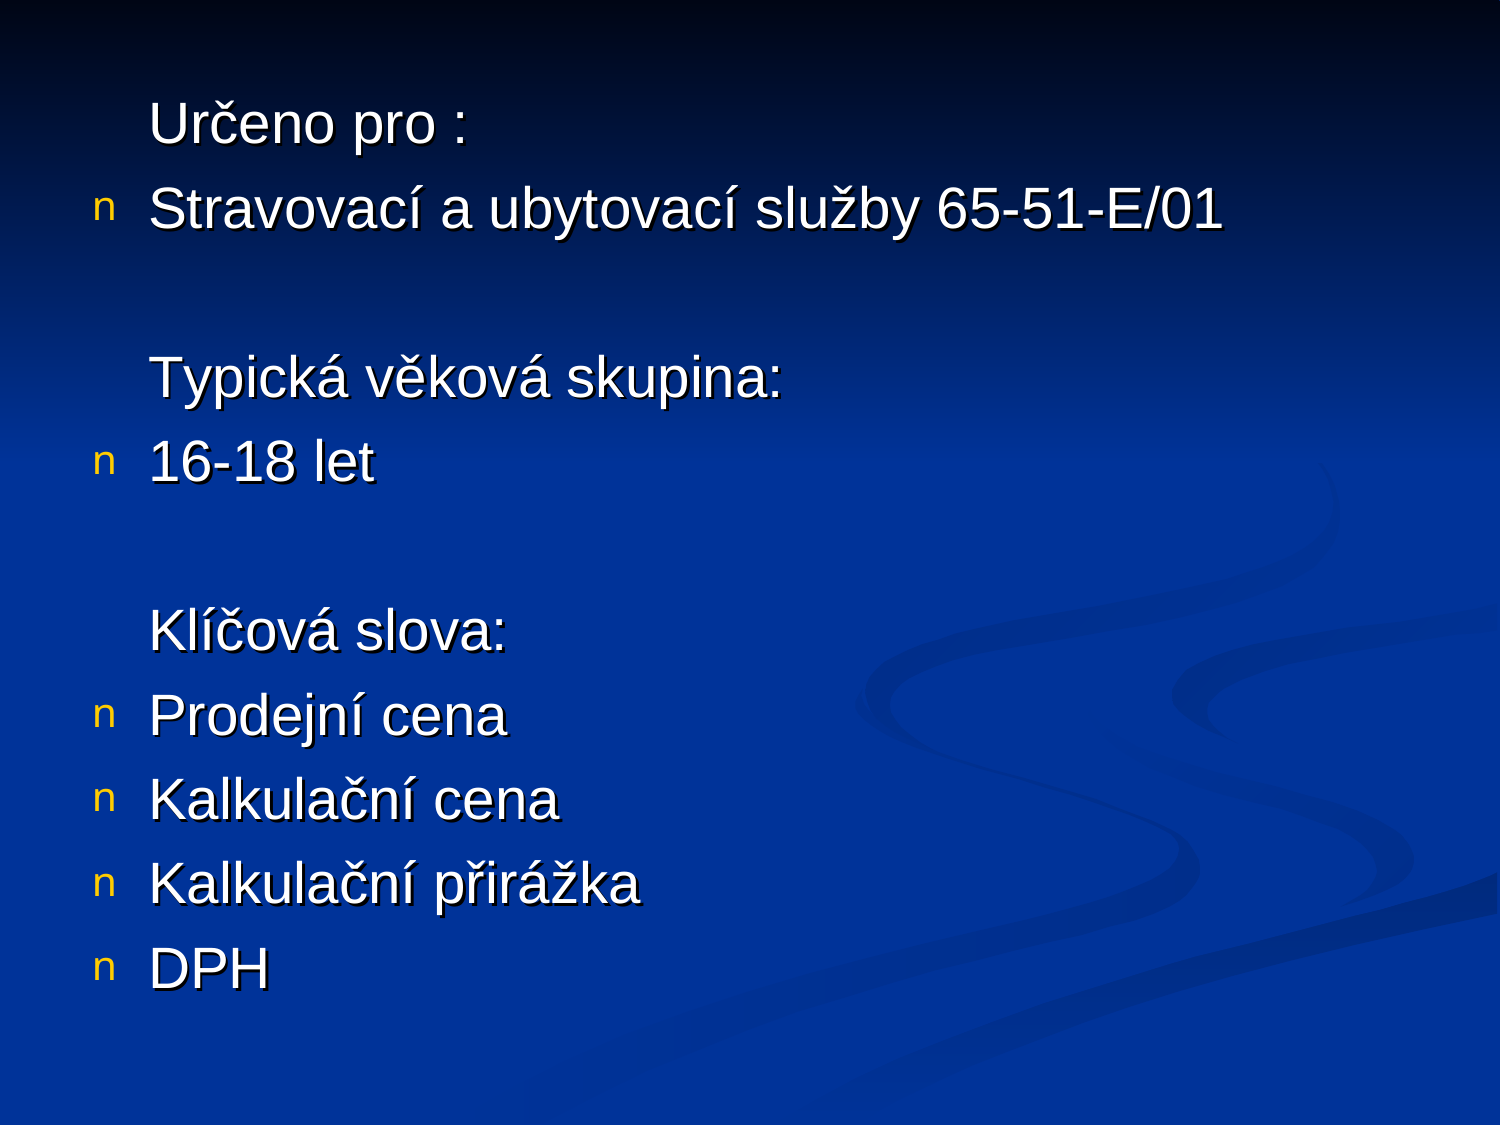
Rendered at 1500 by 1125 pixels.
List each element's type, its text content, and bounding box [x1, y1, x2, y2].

list Určeno pro : Stravovací a ubytovací služby 65-51-E/01 Typická věková skupina: 16-18 let Klíčová slova: Prodejní cena Kalkulační cena Kalkulační přirážka DPH [76, 78, 1427, 1010]
